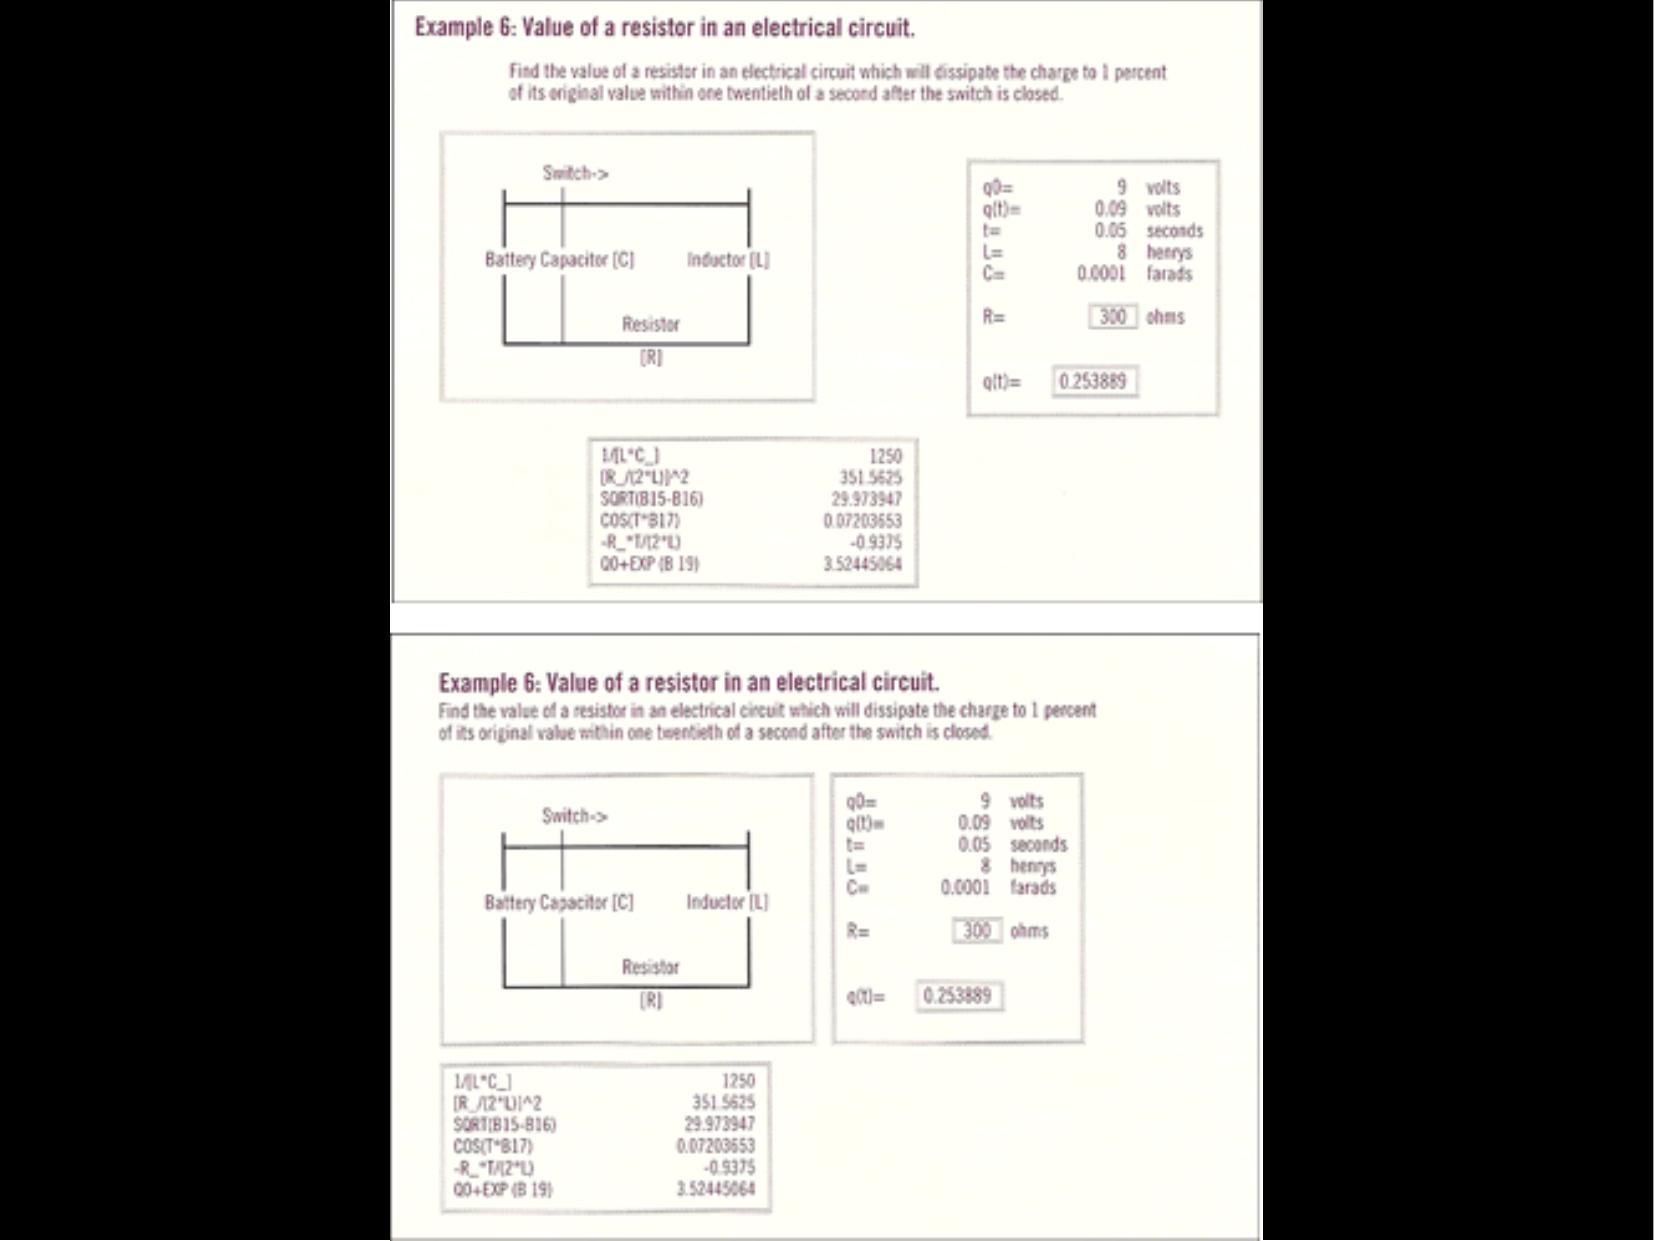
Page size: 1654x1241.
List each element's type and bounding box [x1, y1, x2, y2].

picture [390, 0, 1263, 1241]
